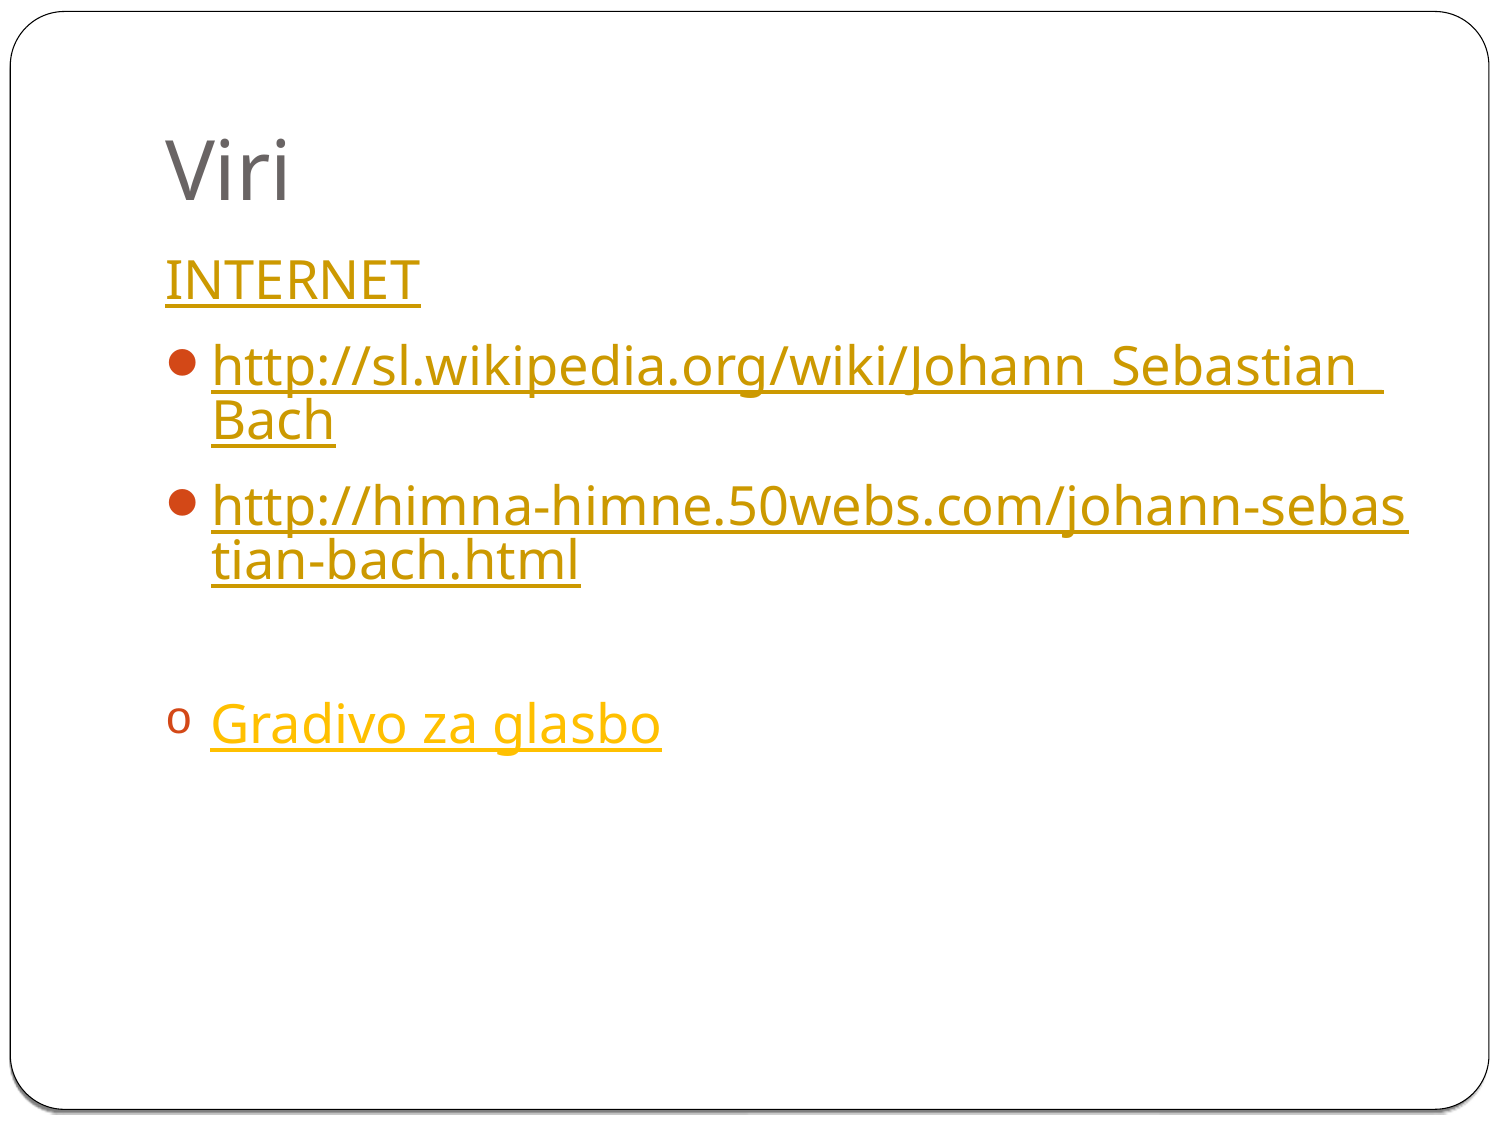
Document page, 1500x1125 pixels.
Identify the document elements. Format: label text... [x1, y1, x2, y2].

list INTERNET http://sl.wikipedia.org/wiki/Johann_Sebastian_Bach http://himna-himne.50webs.com/johann-sebastian-bach.html Gradivo za glasbo [150, 237, 1425, 988]
title Viri [150, 45, 1425, 233]
